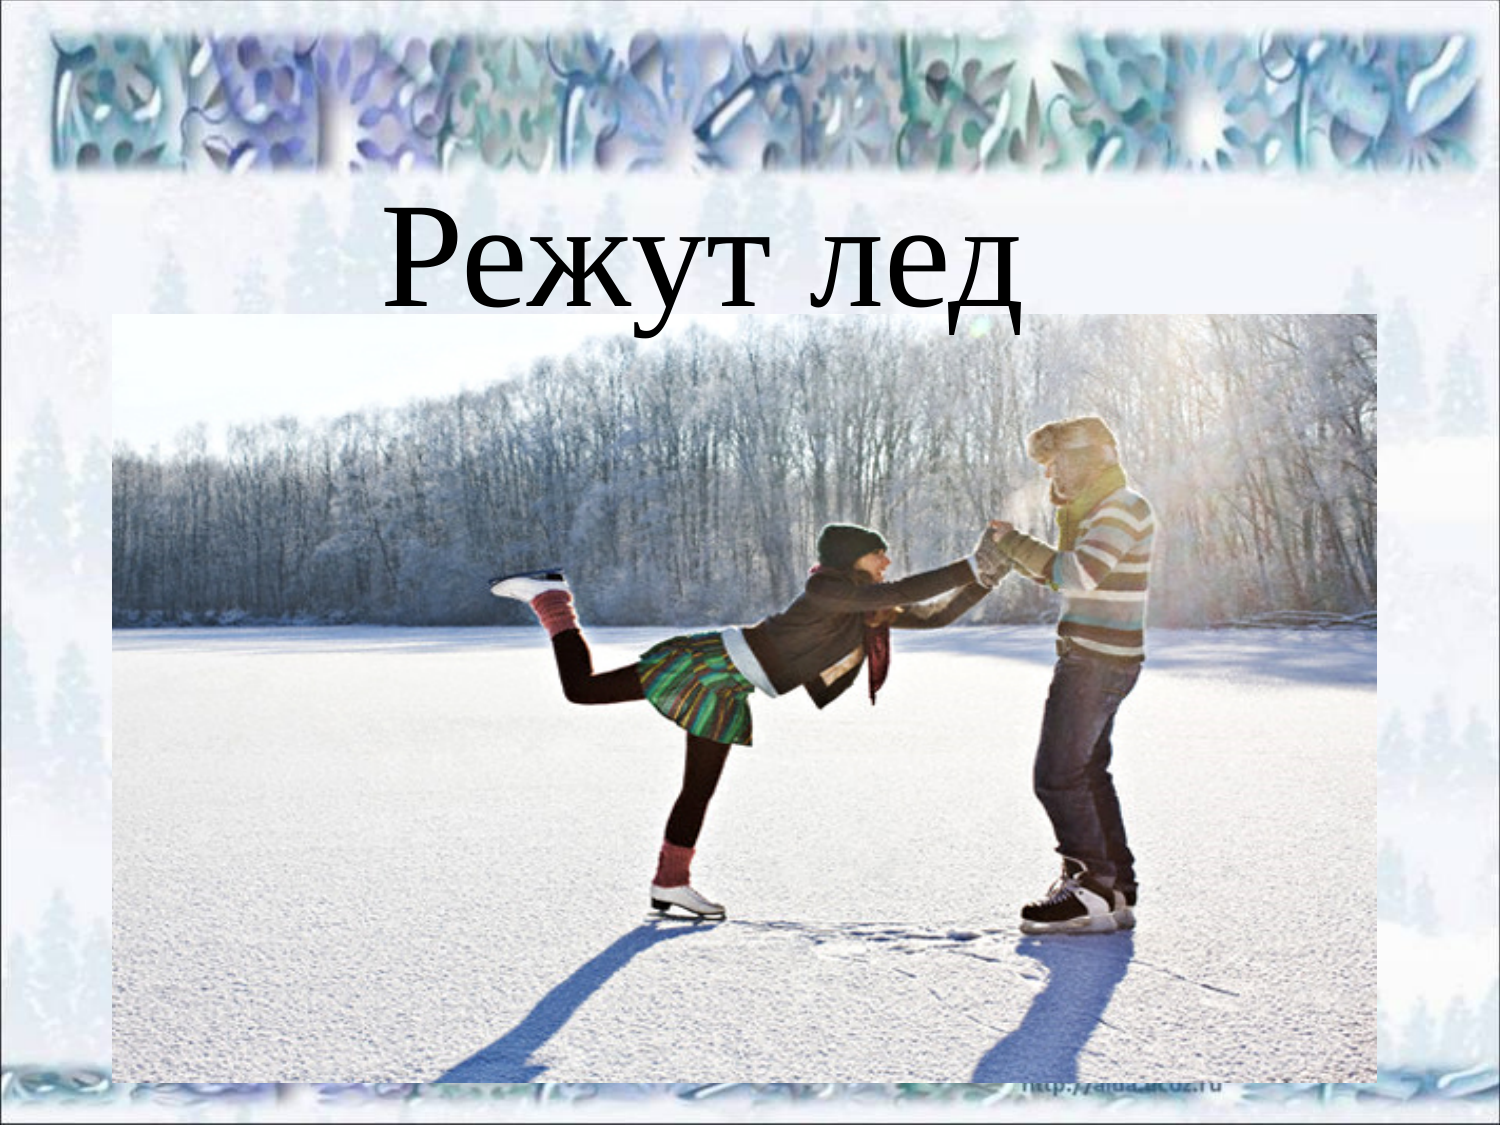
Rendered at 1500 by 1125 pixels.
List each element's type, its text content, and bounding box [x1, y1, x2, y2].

text_box Режут лед [64, 148, 1341, 347]
picture [0, 0, 1500, 1125]
